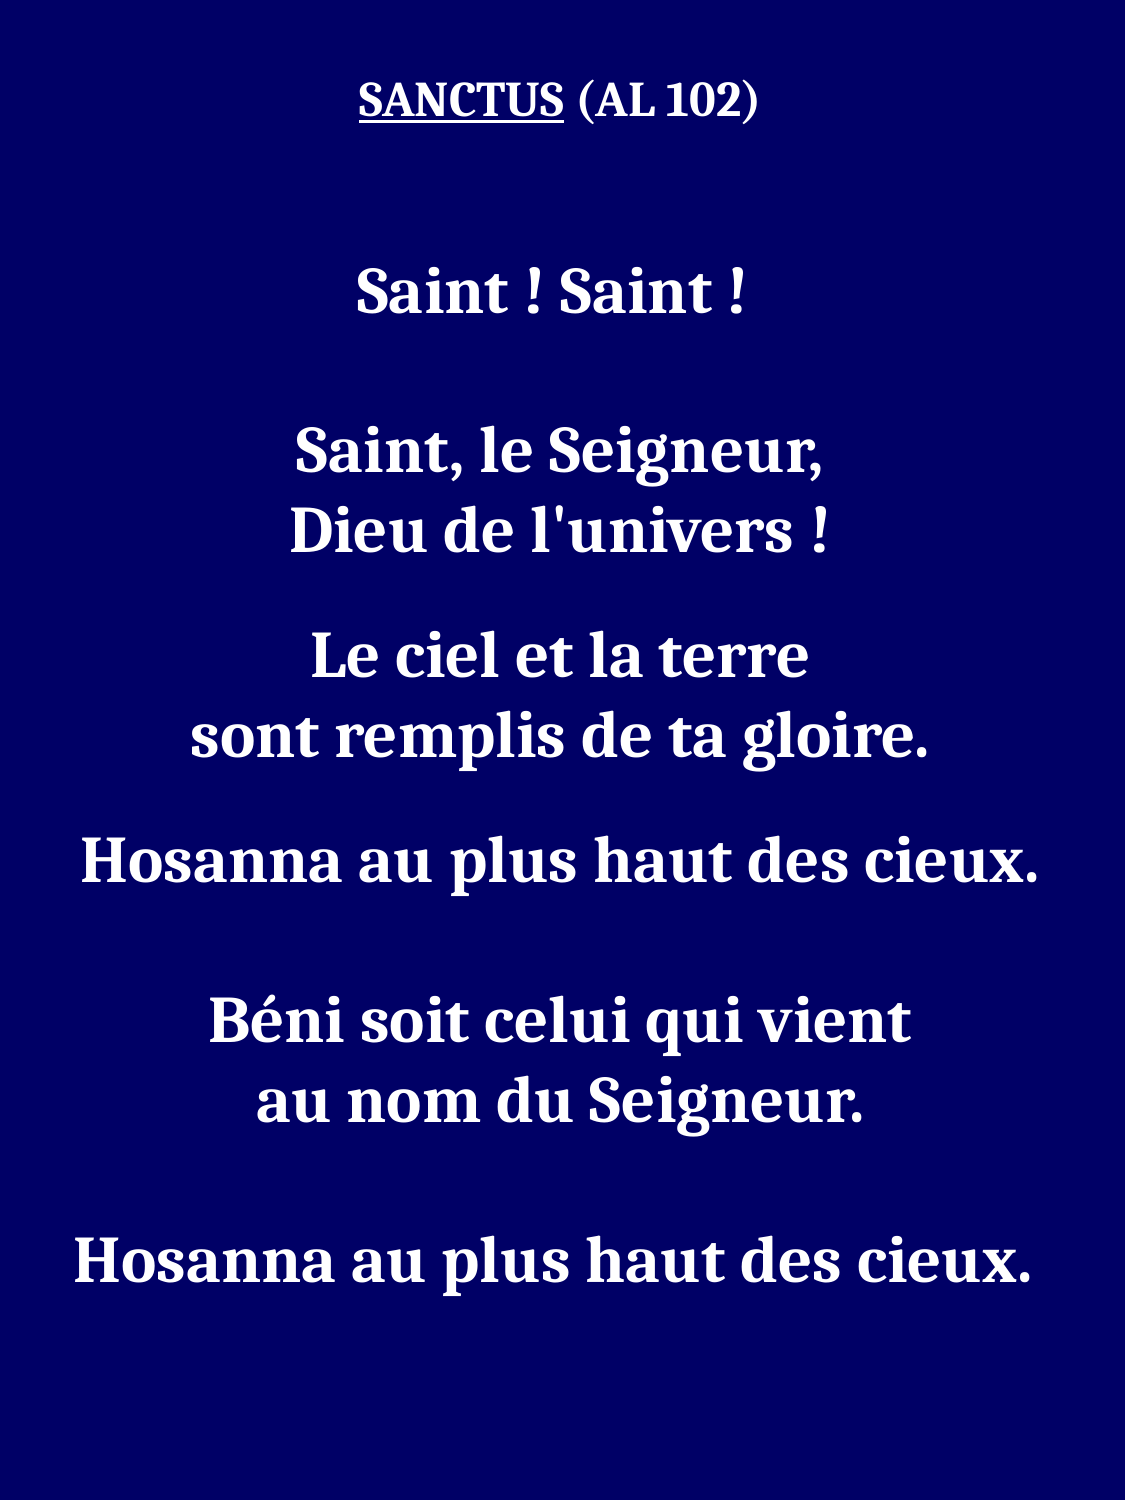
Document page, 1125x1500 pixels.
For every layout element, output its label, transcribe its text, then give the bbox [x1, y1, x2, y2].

text_box SANCTUS (AL 102) Saint ! Saint ! Saint, le Seigneur, Dieu de l'univers ! Le ciel et la terre sont remplis de ta gloire. Hosanna au plus haut des cieux. Béni soit celui qui vient au nom du Seigneur. Hosanna au plus haut des cieux. [40, 58, 1082, 1416]
